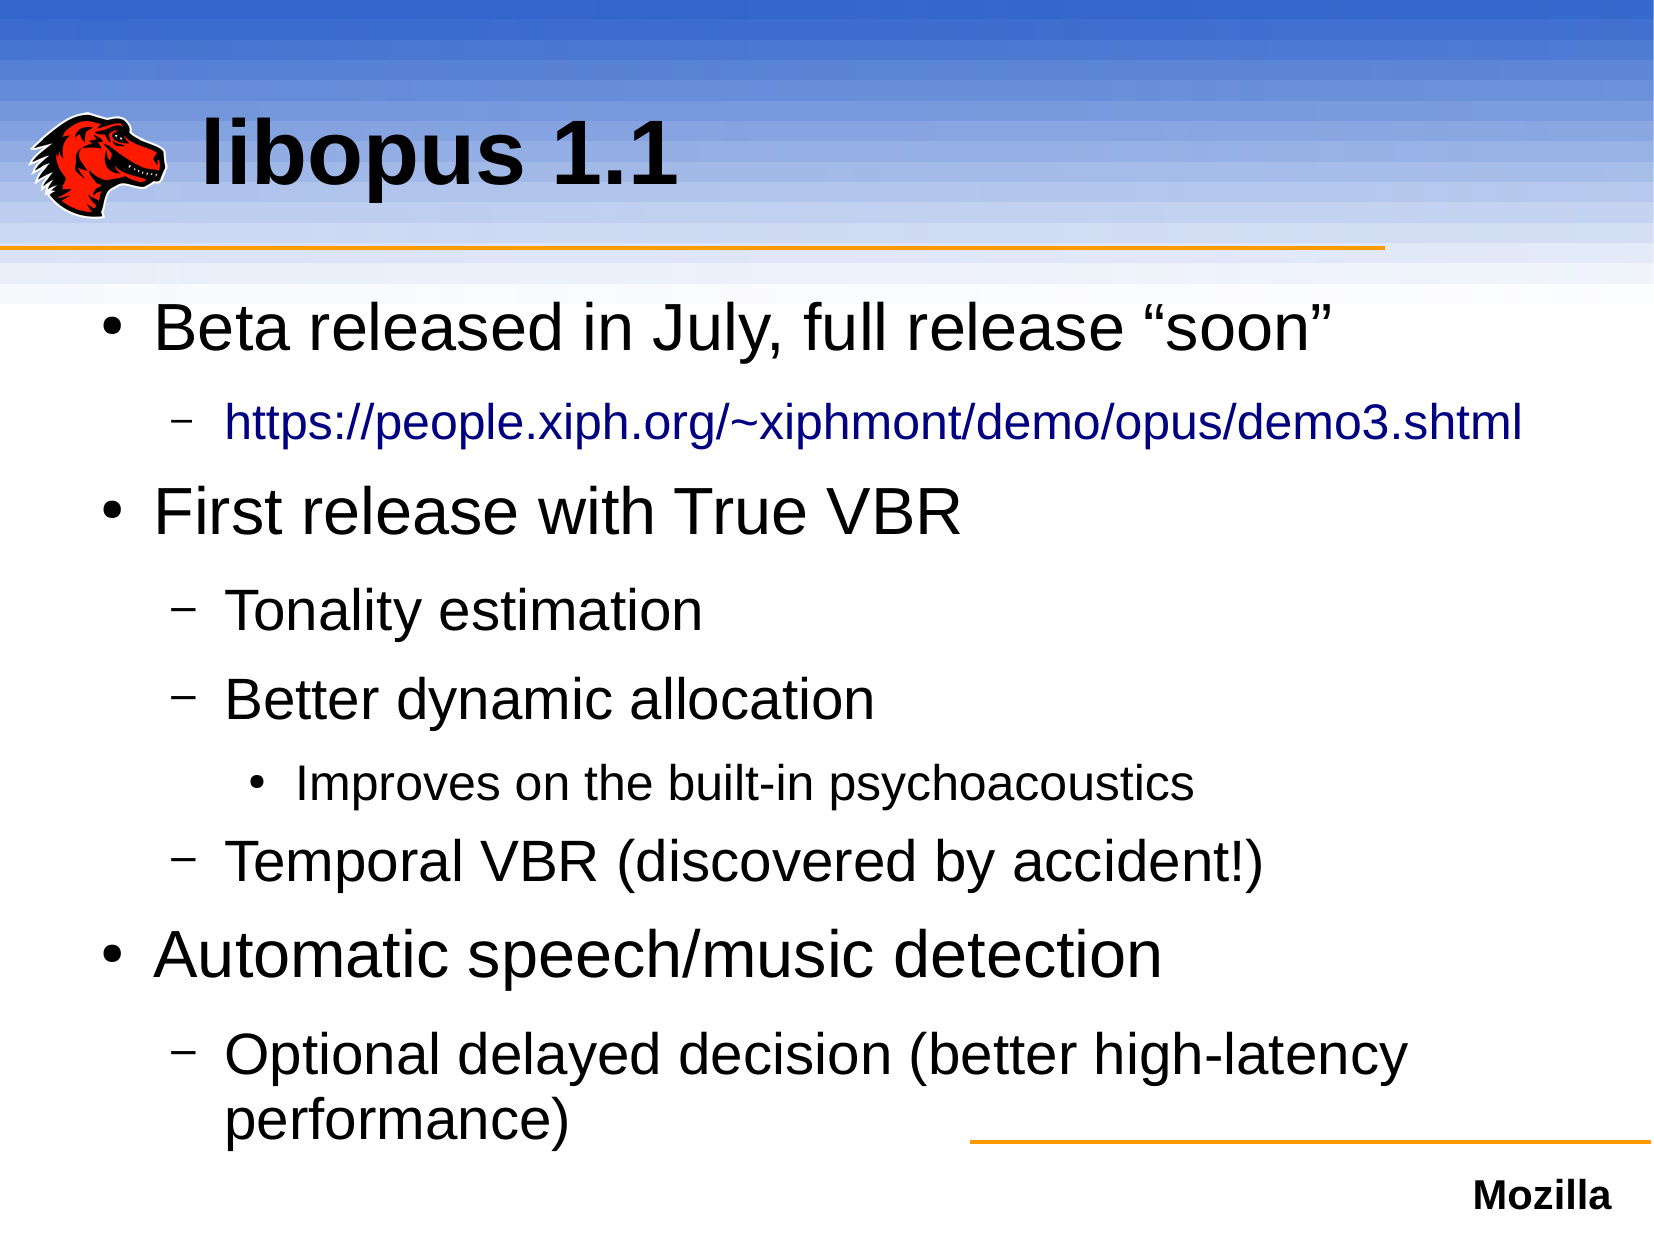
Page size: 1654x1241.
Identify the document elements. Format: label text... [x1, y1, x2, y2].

list Beta released in July, full release “soon” https://people.xiph.org/~xiphmont/demo/opus/demo3.shtml First release with True VBR Tonality estimation Better dynamic allocation Improves on the built-in psychoacoustics Temporal VBR (discovered by accident!) Automatic speech/music detection Optional delayed decision (better high-latency performance) [82, 290, 1538, 1158]
title libopus 1.1 [200, 49, 1571, 257]
picture [0, 0, 1654, 1241]
